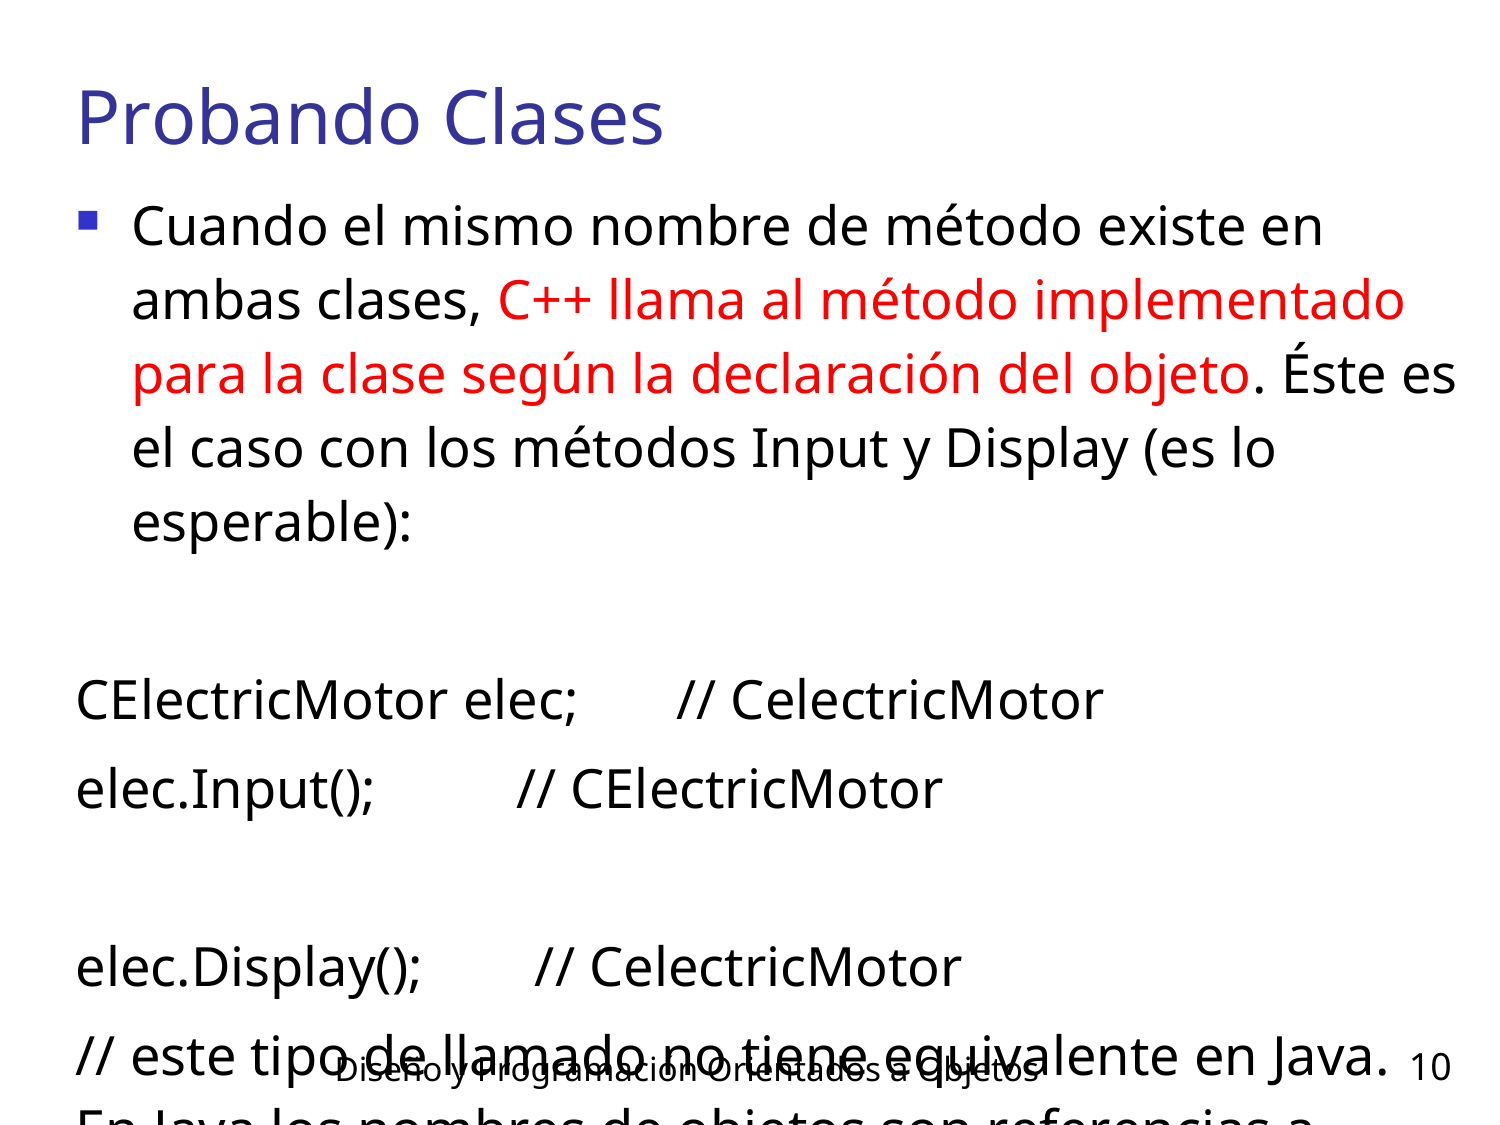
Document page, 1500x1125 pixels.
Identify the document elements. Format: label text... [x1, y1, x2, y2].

title Probando Clases [75, 30, 1466, 193]
list Cuando el mismo nombre de método existe en ambas clases, C++ llama al método implementado para la clase según la declaración del objeto. Éste es el caso con los métodos Input y Display (es lo esperable): CElectricMotor elec; // CelectricMotor elec.Input(); // CElectricMotor elec.Display(); // CelectricMotor // este tipo de llamado no tiene equivalente en Java. En Java los nombres de objetos son referencias a ellos. [75, 187, 1463, 1051]
